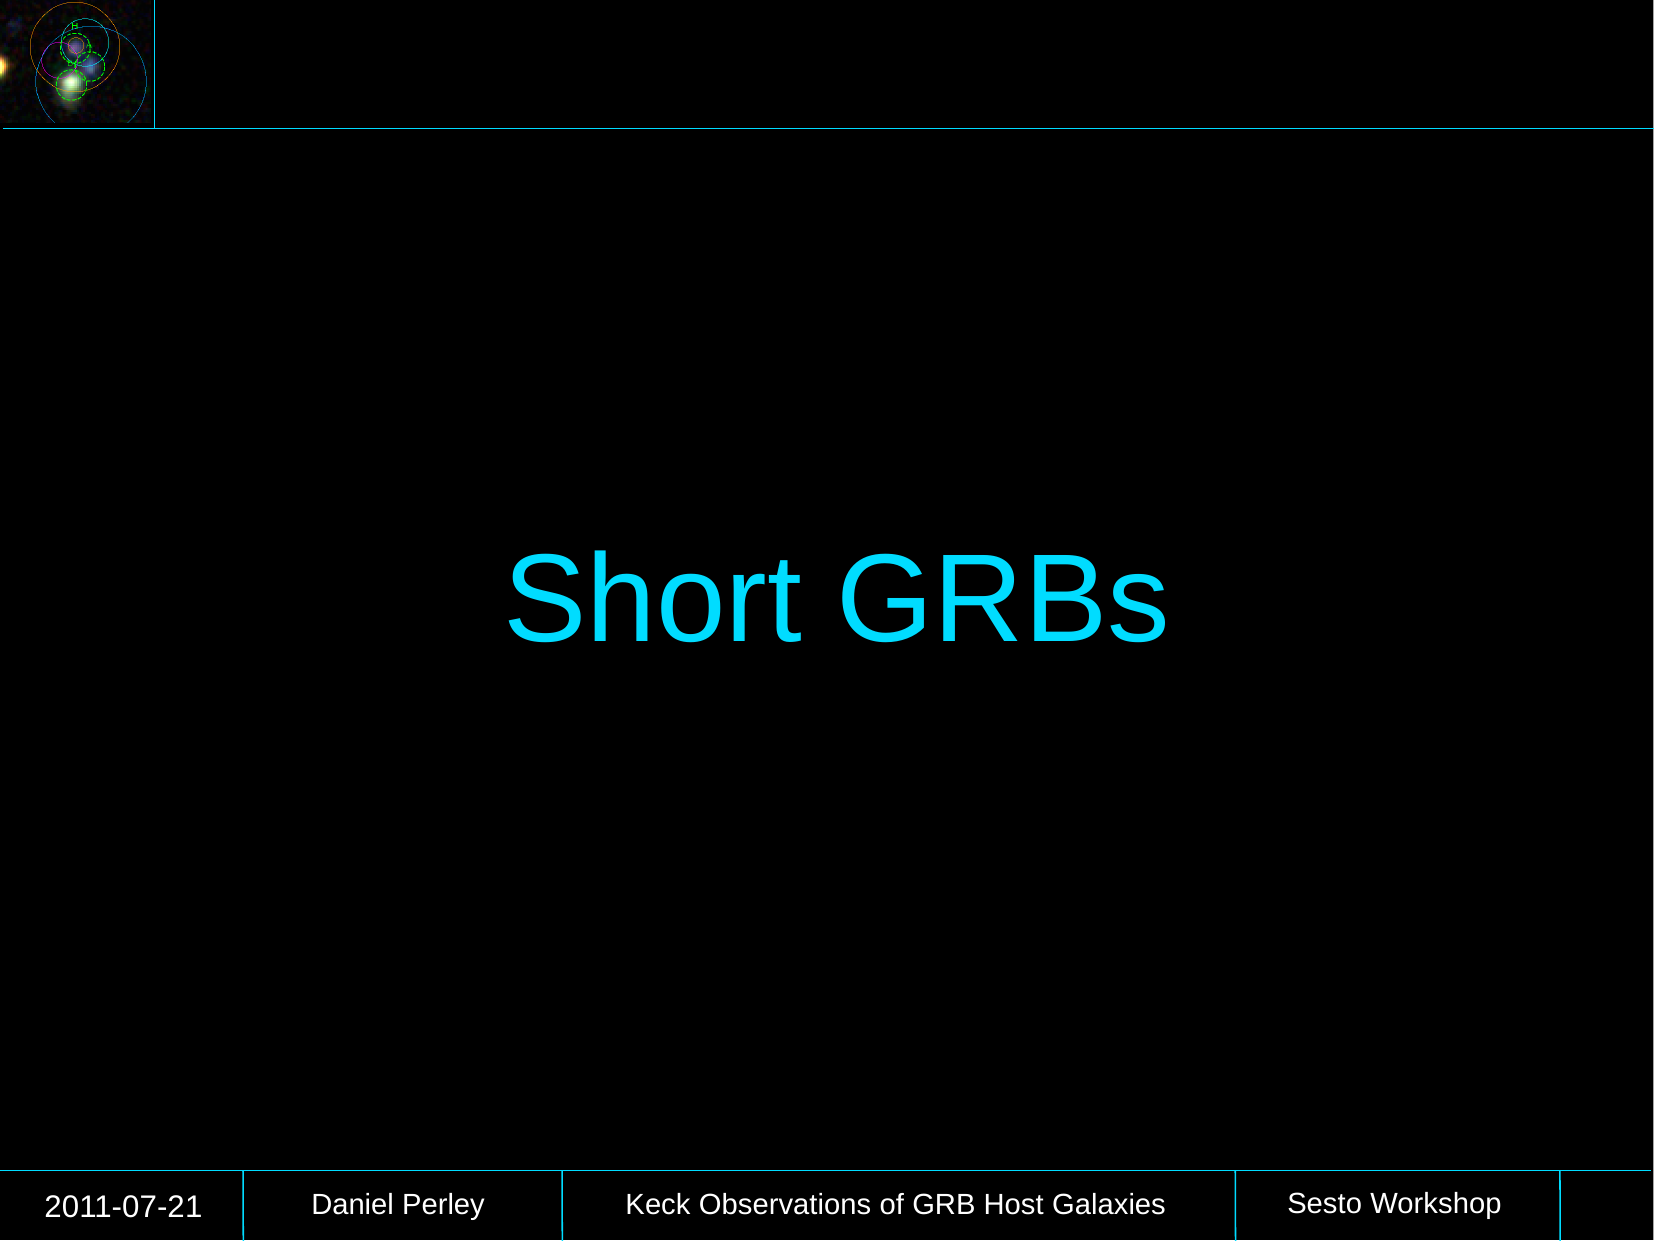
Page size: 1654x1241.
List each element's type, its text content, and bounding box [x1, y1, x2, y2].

text_box Short GRBs [124, 520, 1550, 676]
picture [0, 0, 151, 123]
